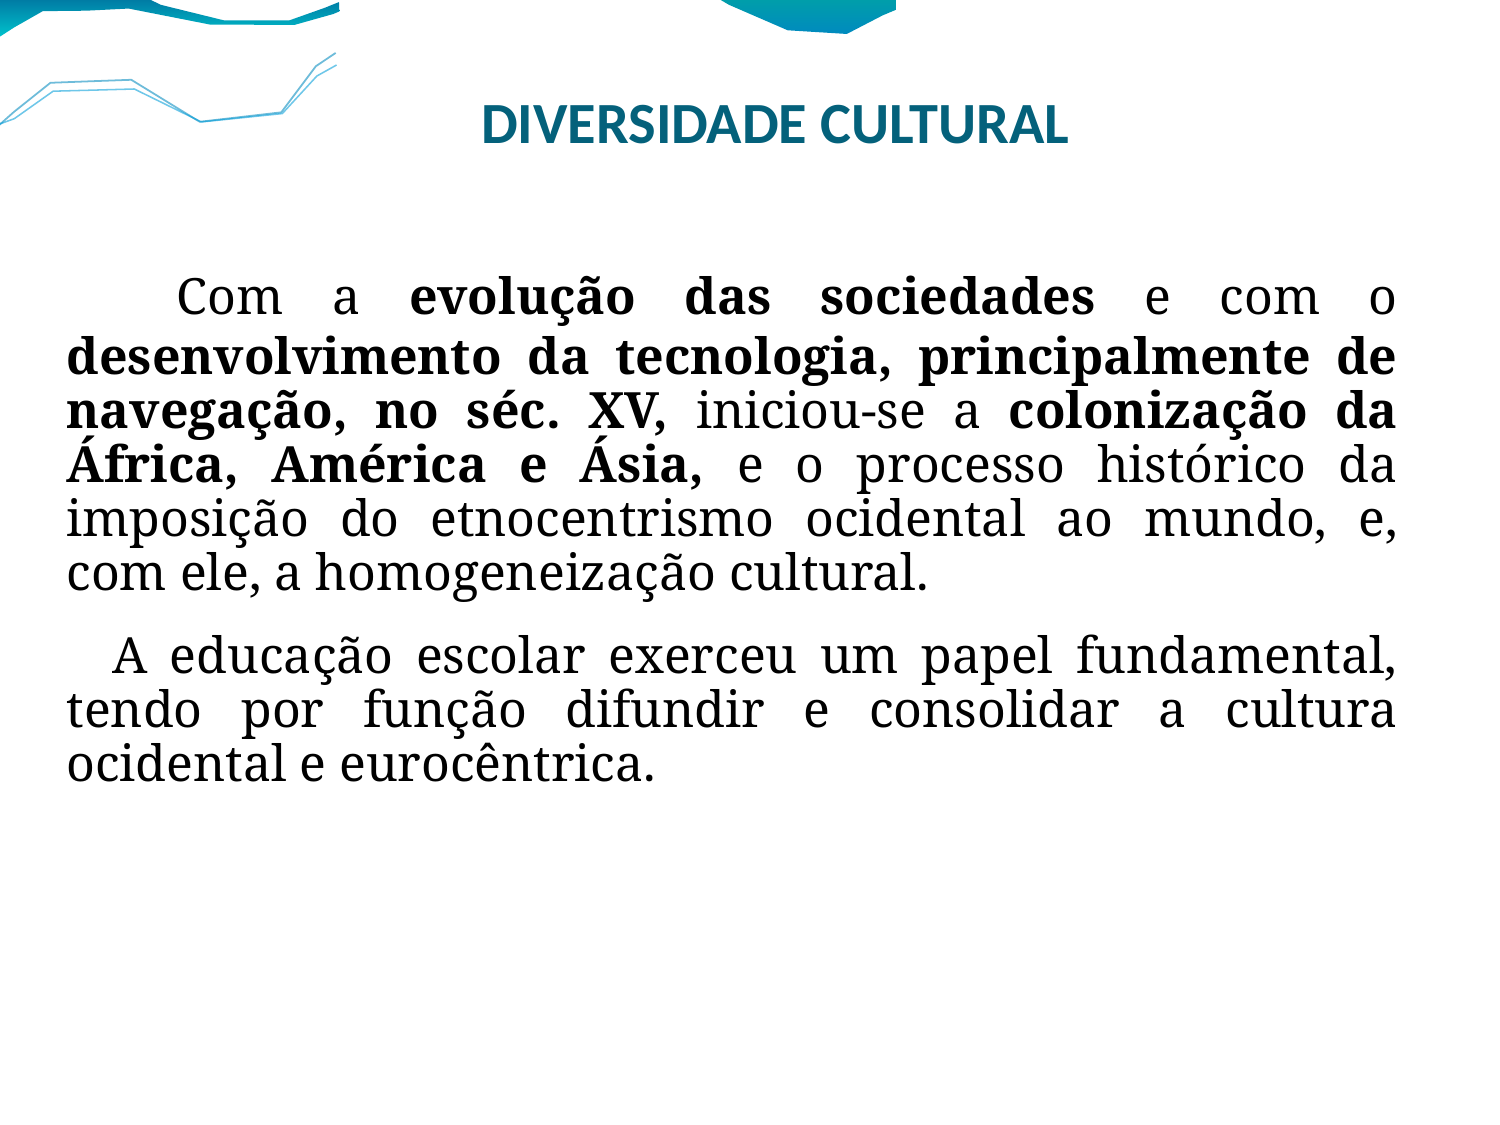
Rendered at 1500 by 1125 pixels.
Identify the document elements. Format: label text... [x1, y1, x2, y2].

list Com a evolução das sociedades e com o desenvolvimento da tecnologia, principalmente de navegação, no séc. XV, iniciou-se a colonização da África, América e Ásia, e o processo histórico da imposição do etnocentrismo ocidental ao mundo, e, com ele, a homogeneização cultural. A educação escolar exerceu um papel fundamental, tendo por função difundir e consolidar a cultura ocidental e eurocêntrica. [53, 243, 1412, 876]
title DIVERSIDADE CULTURAL [112, 78, 1439, 202]
